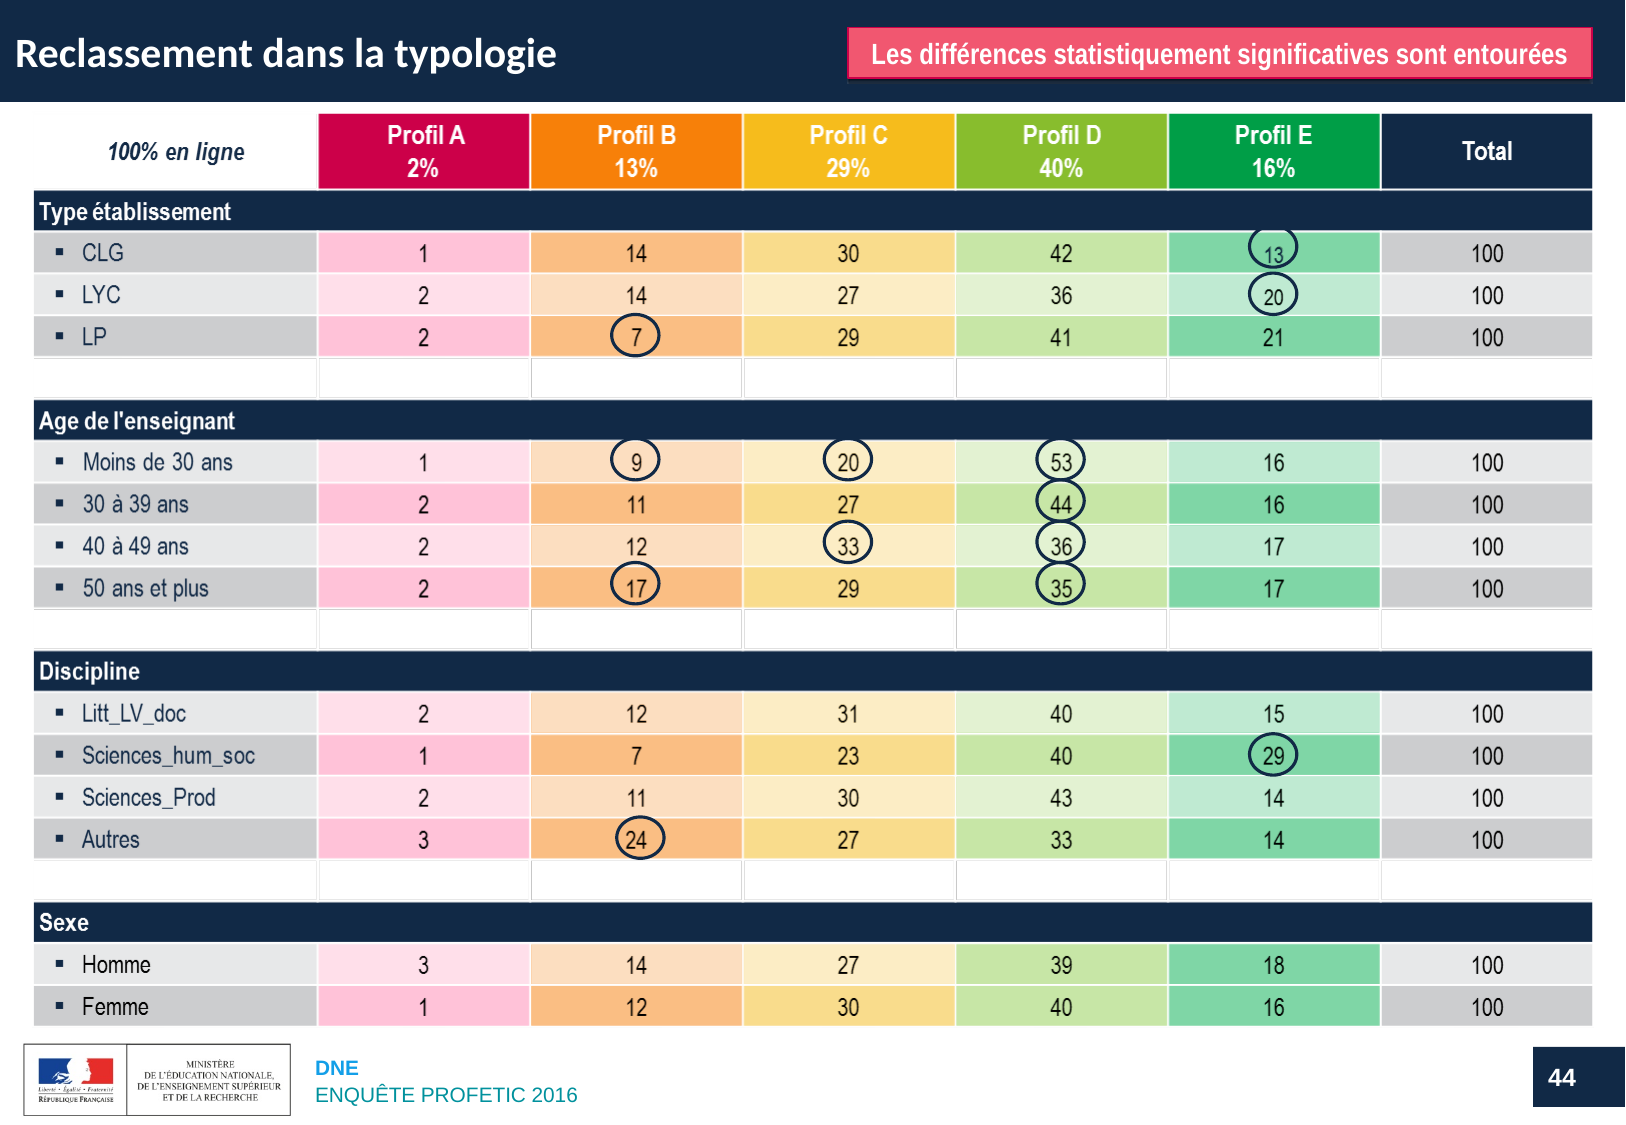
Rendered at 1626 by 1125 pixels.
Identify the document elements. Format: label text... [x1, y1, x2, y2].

text_box 44 [1533, 1046, 1625, 1107]
text_box Les différences statistiquement significatives sont entourées [847, 27, 1593, 79]
picture [32, 110, 1594, 1037]
title Reclassement dans la typologie [0, 0, 1625, 102]
